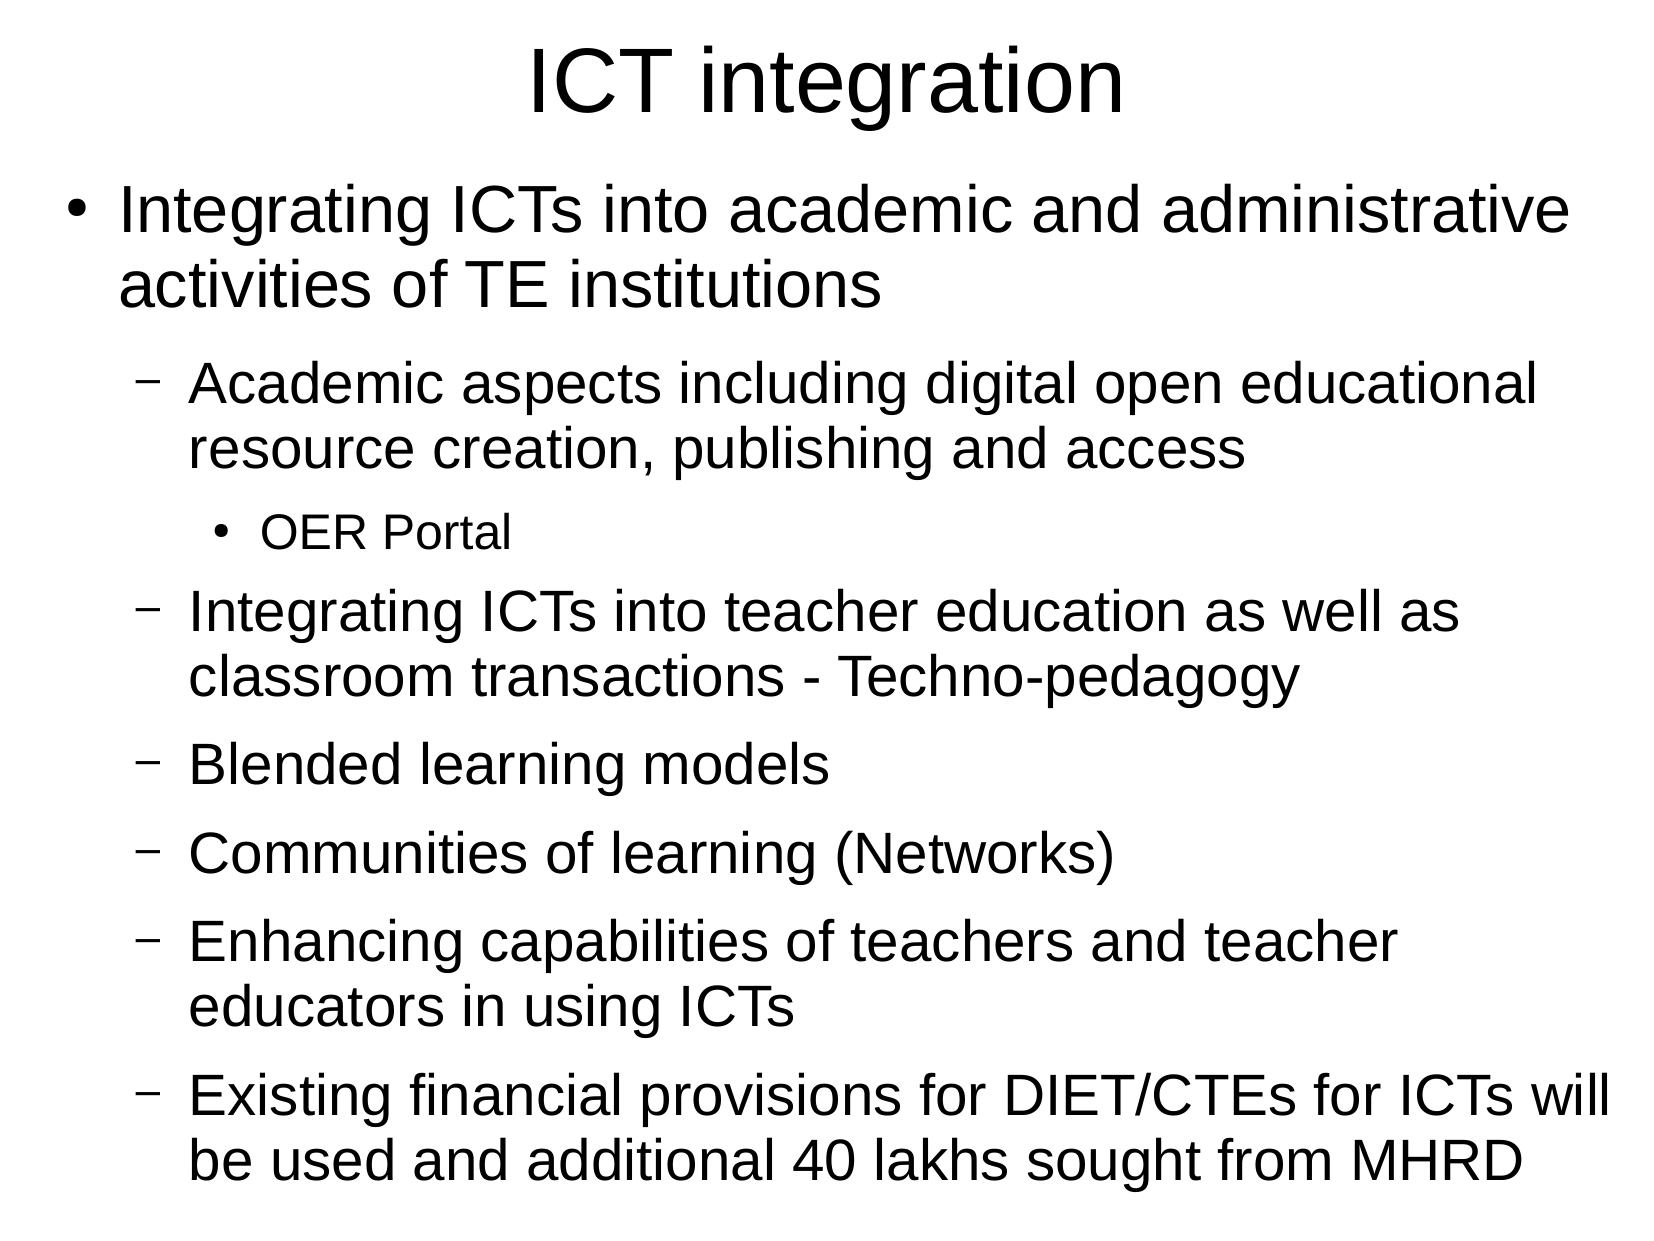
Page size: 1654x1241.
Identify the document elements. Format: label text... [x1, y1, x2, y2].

title ICT integration [118, 19, 1536, 142]
list Integrating ICTs into academic and administrative activities of TE institutions Academic aspects including digital open educational resource creation, publishing and access OER Portal Integrating ICTs into teacher education as well as classroom transactions - Techno-pedagogy Blended learning models Communities of learning (Networks) Enhancing capabilities of teachers and teacher educators in using ICTs Existing financial provisions for DIET/CTEs for ICTs will be used and additional 40 lakhs sought from MHRD [47, 172, 1630, 1241]
